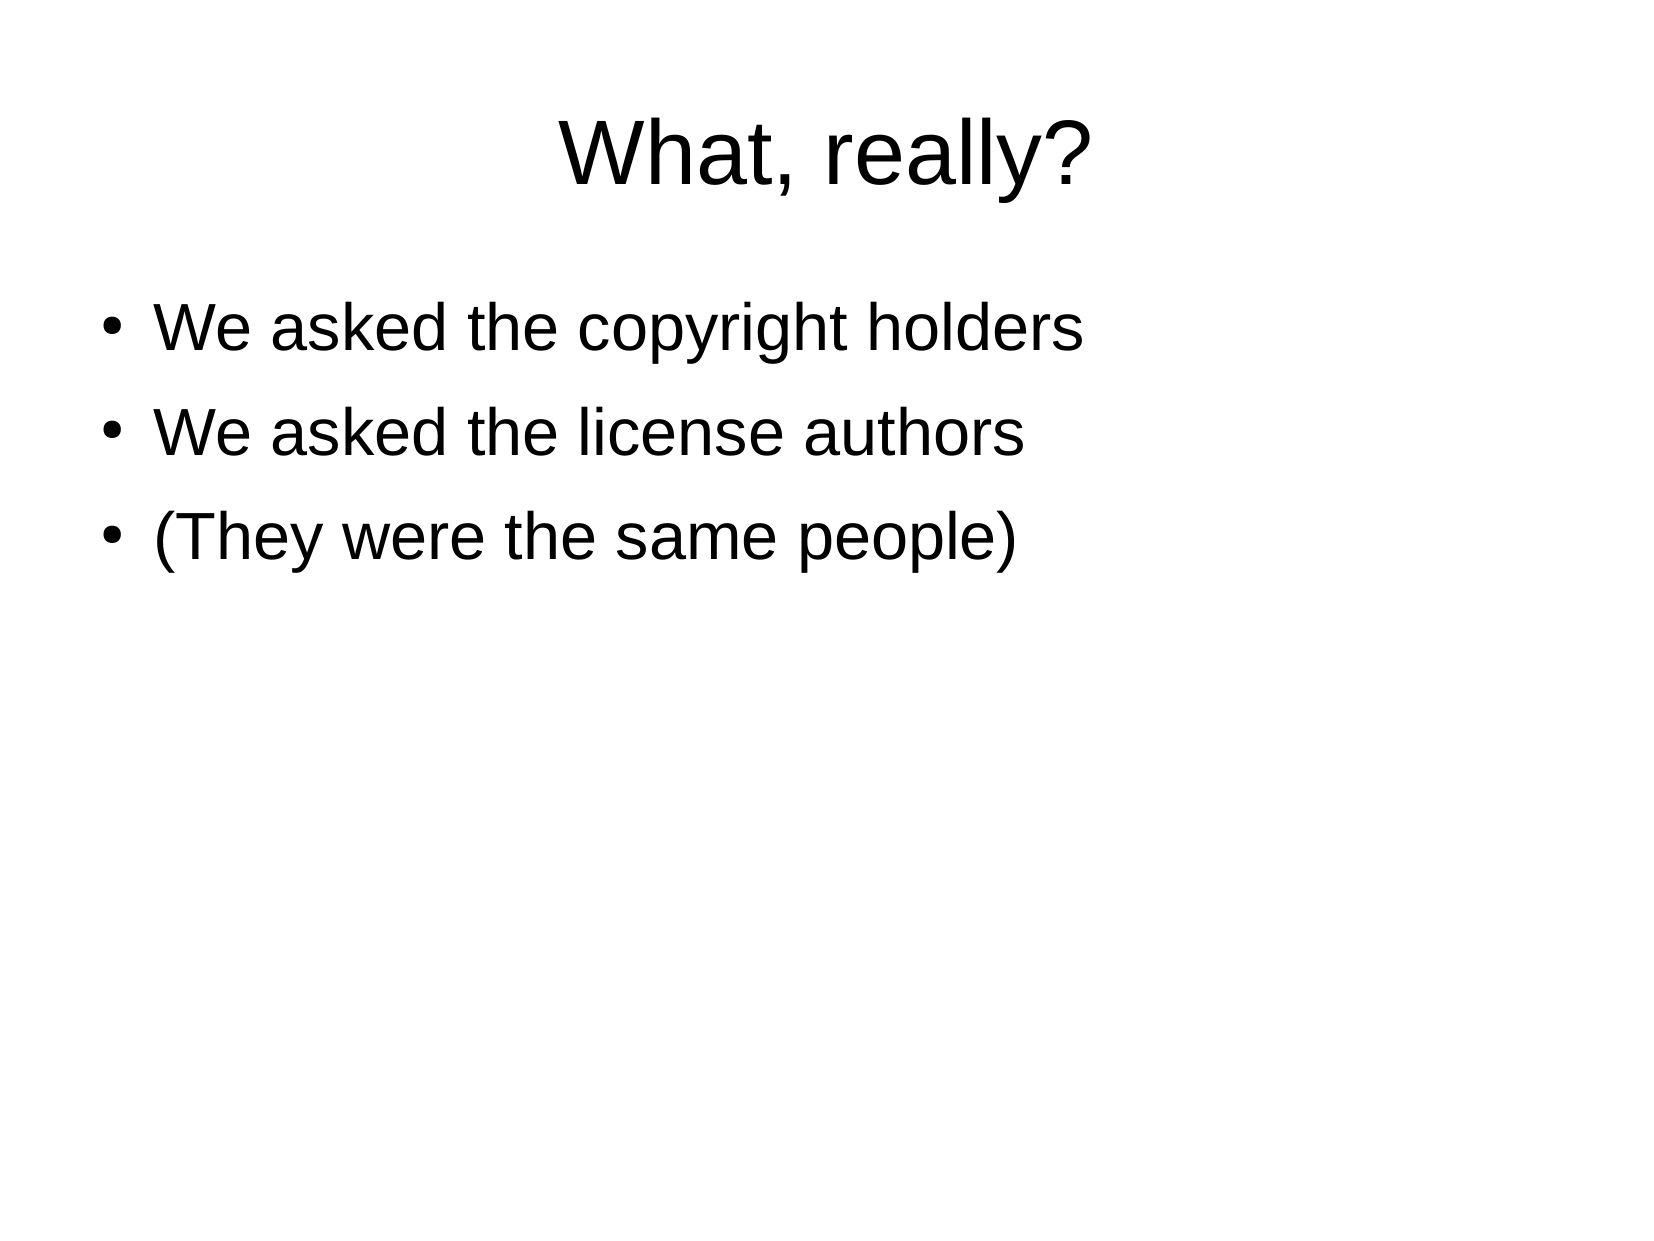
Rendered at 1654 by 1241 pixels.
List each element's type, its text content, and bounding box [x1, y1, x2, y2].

list We asked the copyright holders We asked the license authors (They were the same people) [82, 290, 1538, 1010]
title What, really? [82, 49, 1571, 257]
